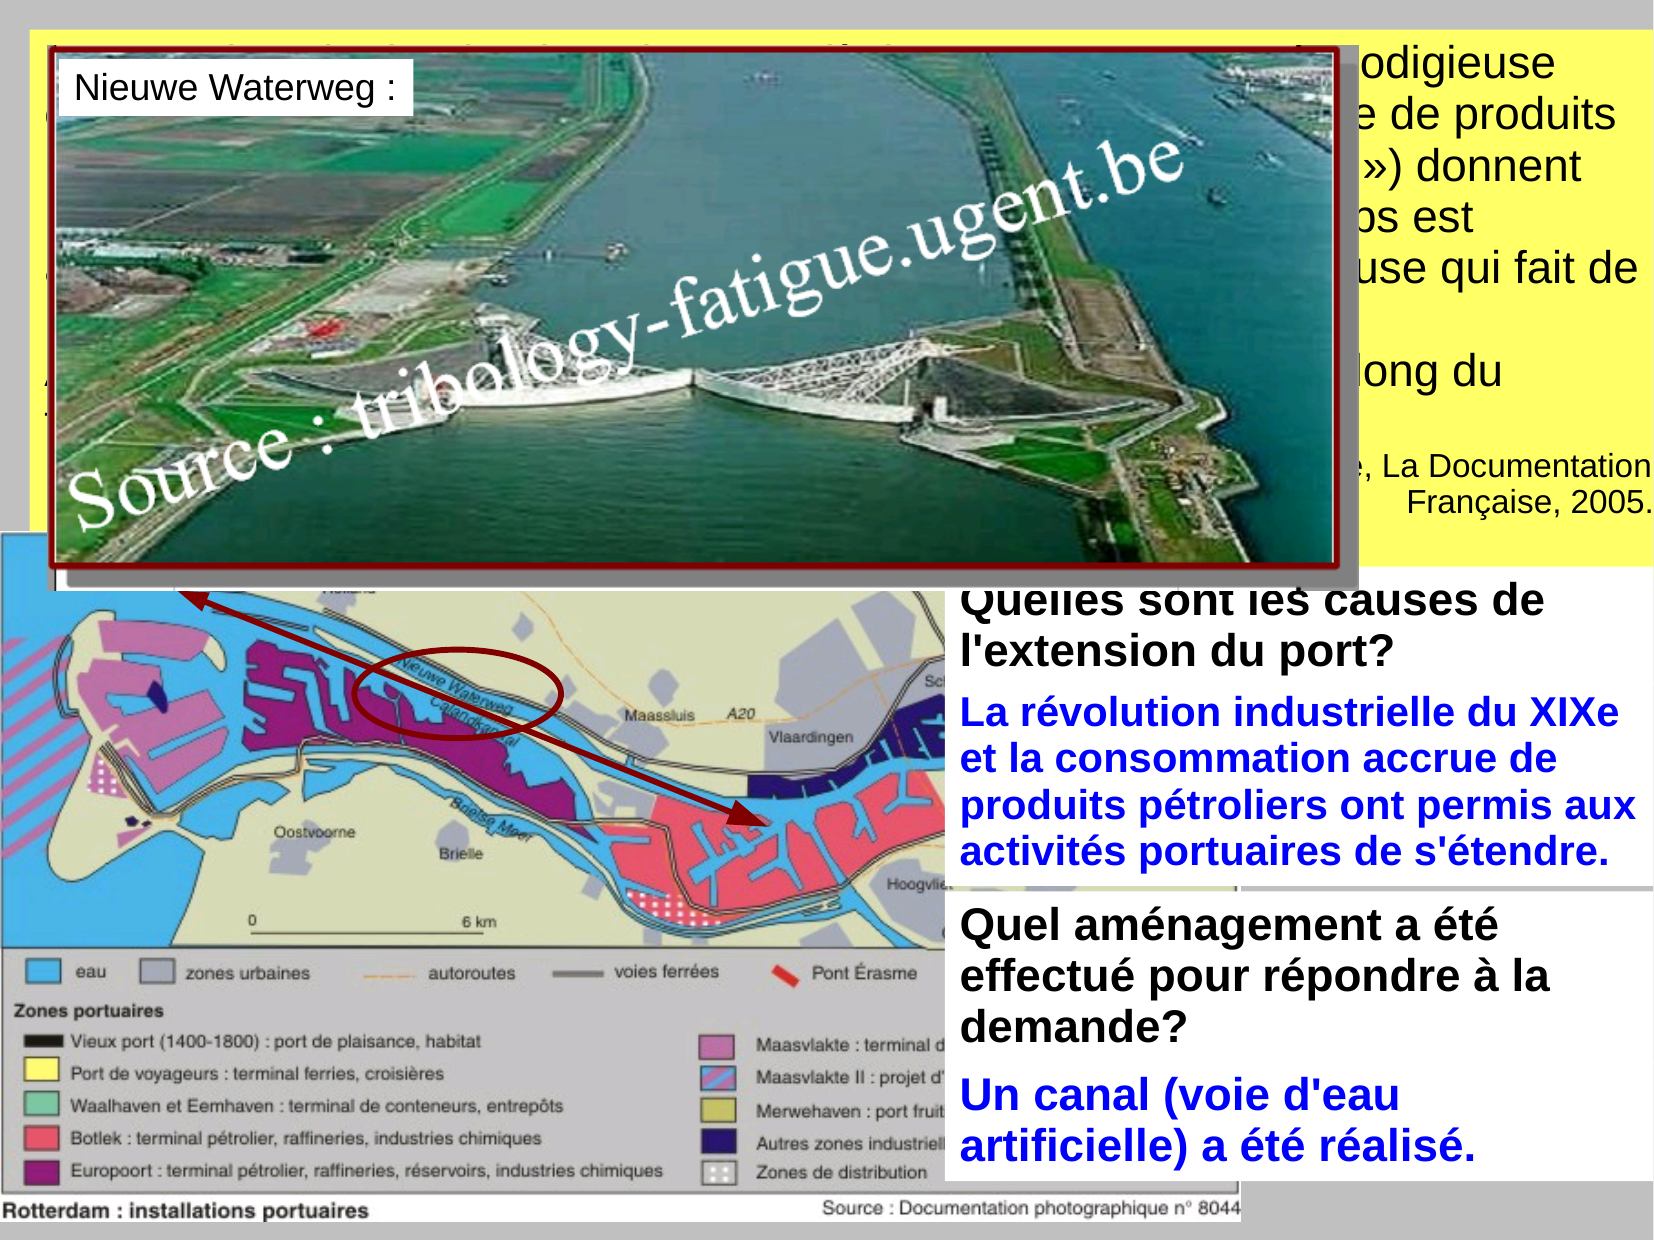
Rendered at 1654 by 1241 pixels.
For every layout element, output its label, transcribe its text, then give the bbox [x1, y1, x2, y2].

picture [0, 45, 1359, 1222]
text_box La révolution industrielle du XIXe et la consommation accrue de produits pétroliers ont permis aux activités portuaires de s'étendre. [944, 681, 1654, 886]
text_box Un canal (voie d'eau artificielle) a été réalisé. [944, 1061, 1654, 1182]
text_box « C'est dans le dernier tiers du XIXe siècle que commence sa prodigieuse extension : la révolution industrielle, puis la consommation accrue de produits pétroliers (on appelle Rotterdam « la station -service de l'Europe ») donnent les impulsions nécessaires à son développement. En même temps est aménagée la Nieuwe Waterweg, voie d'accès artificielle sans écluse qui fait de Rotterdam le port techniquement le plus avancé du delta. A partir de 1920 et surtout après 1945, l'extension se poursuit le long du fleuve. » D'après Nicolas Beaupré, Le Rhin, une géohistoire, Documentation photographique, La Documentation Française, 2005. [29, 29, 1654, 566]
text_box Nieuwe Waterweg : [59, 59, 414, 116]
text_box Quelles sont les causes de l'extension du port? [944, 566, 1654, 681]
text_box Quel aménagement a été effectué pour répondre à la demande? [944, 891, 1654, 1061]
